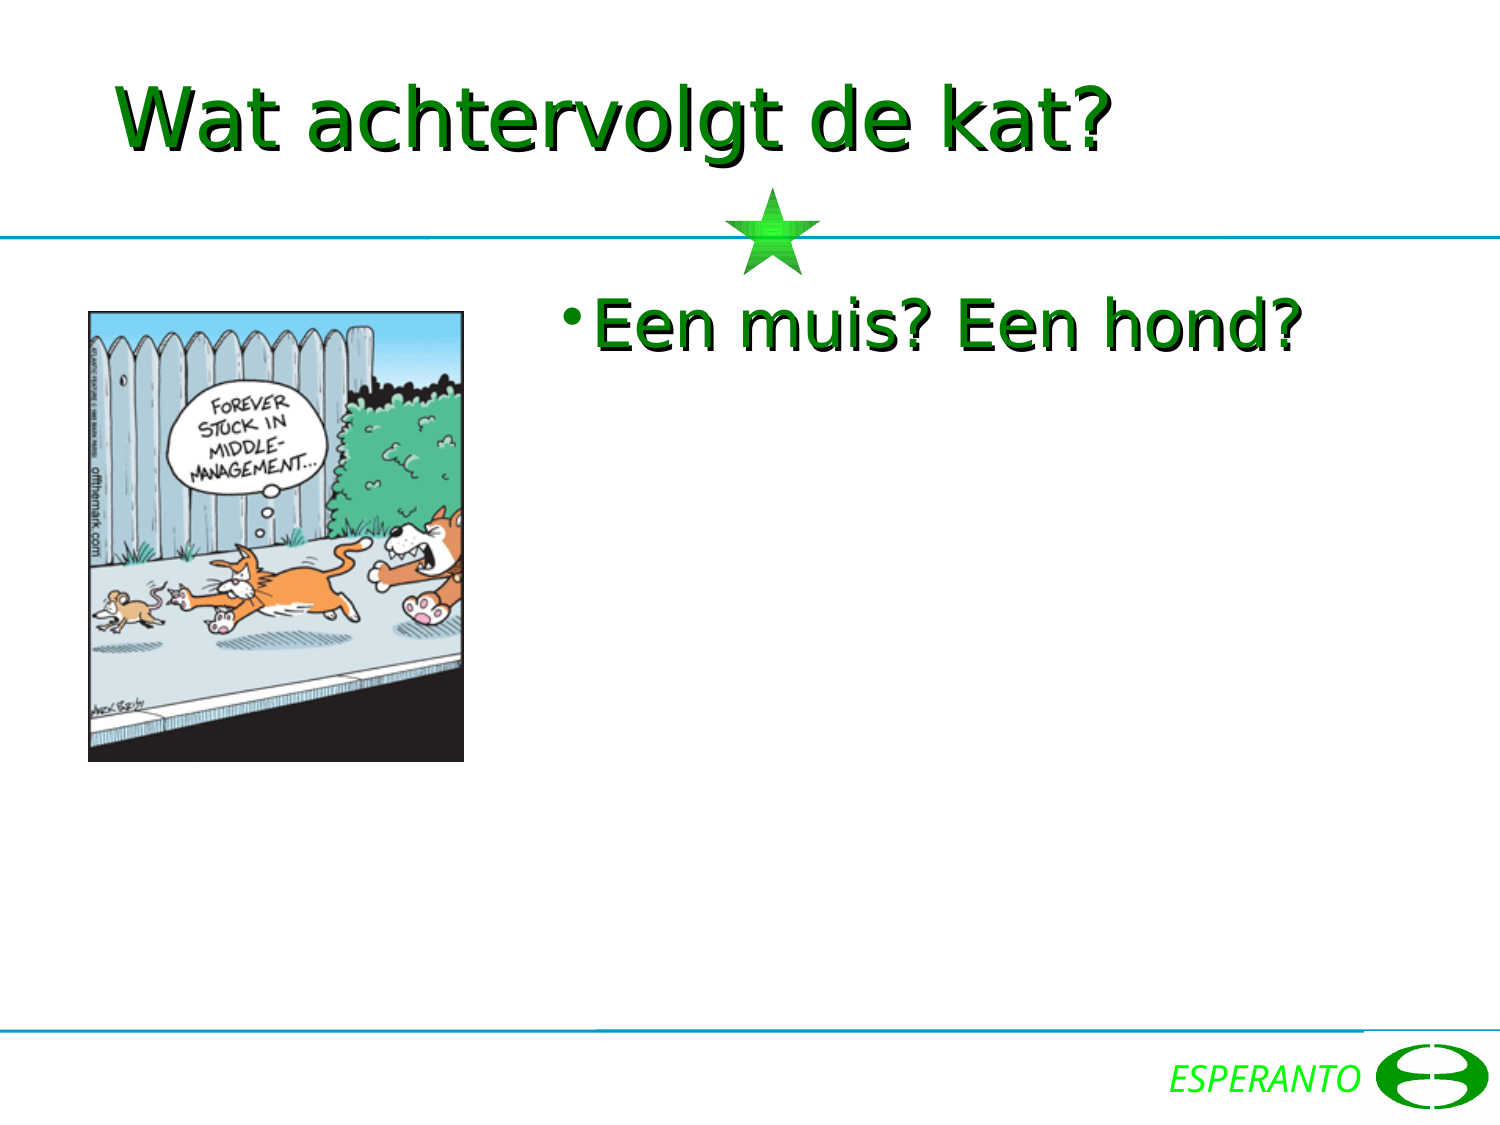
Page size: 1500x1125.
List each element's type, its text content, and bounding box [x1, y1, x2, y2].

picture [88, 311, 464, 762]
picture [1364, 1032, 1500, 1122]
title Wat achtervolgt de kat? [112, 5, 1448, 244]
list Een muis? Een hond? [561, 299, 1448, 1043]
